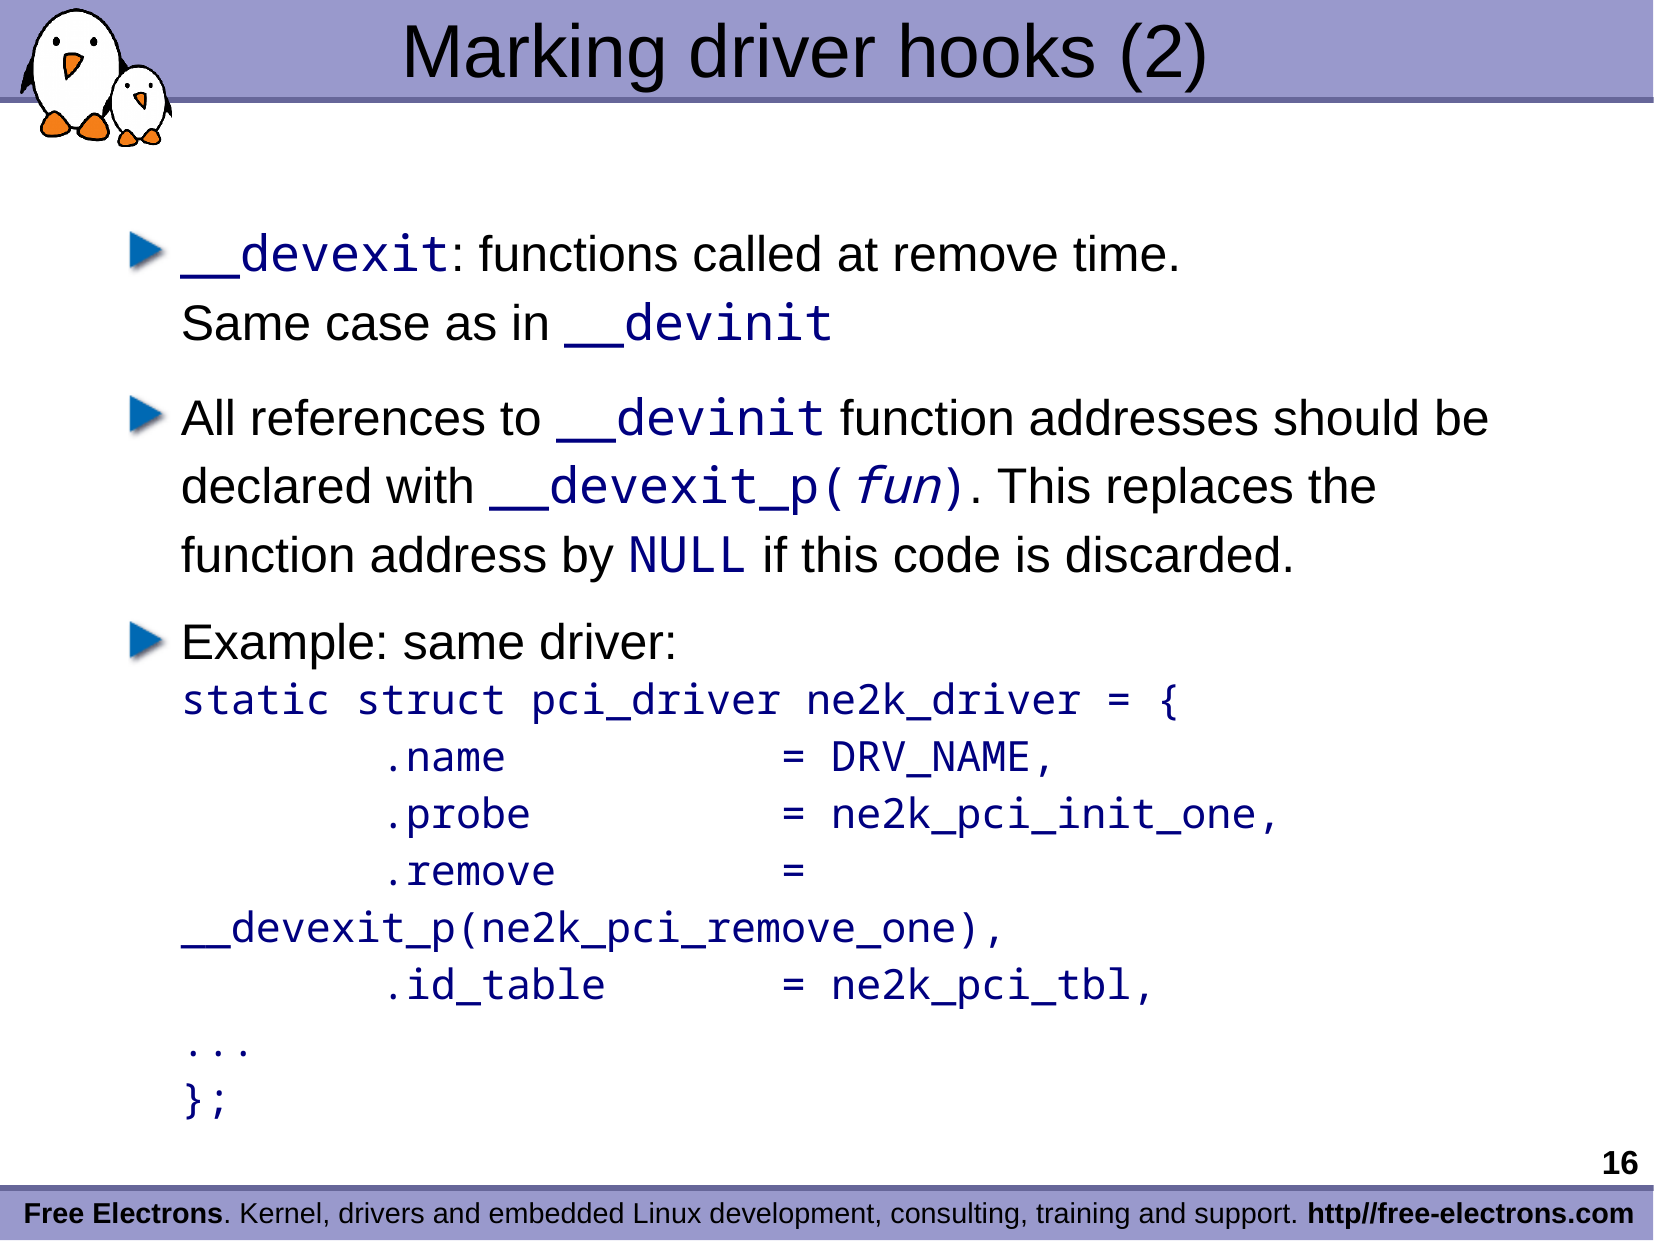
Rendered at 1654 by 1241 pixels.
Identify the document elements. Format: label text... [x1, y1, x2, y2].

list __devexit: functions called at remove time. Same case as in __devinit All references to __devinit function addresses should be declared with __devexit_p(fun). This replaces the function address by NULL if this code is discarded. Example: same driver: static struct pci_driver ne2k_driver = { .name = DRV_NAME, .probe = ne2k_pci_init_one, .remove = __devexit_p(ne2k_pci_remove_one), .id_table = ne2k_pci_tbl, ... }; [109, 218, 1522, 1069]
title Marking driver hooks (2) [60, 0, 1551, 104]
picture [20, 8, 172, 147]
